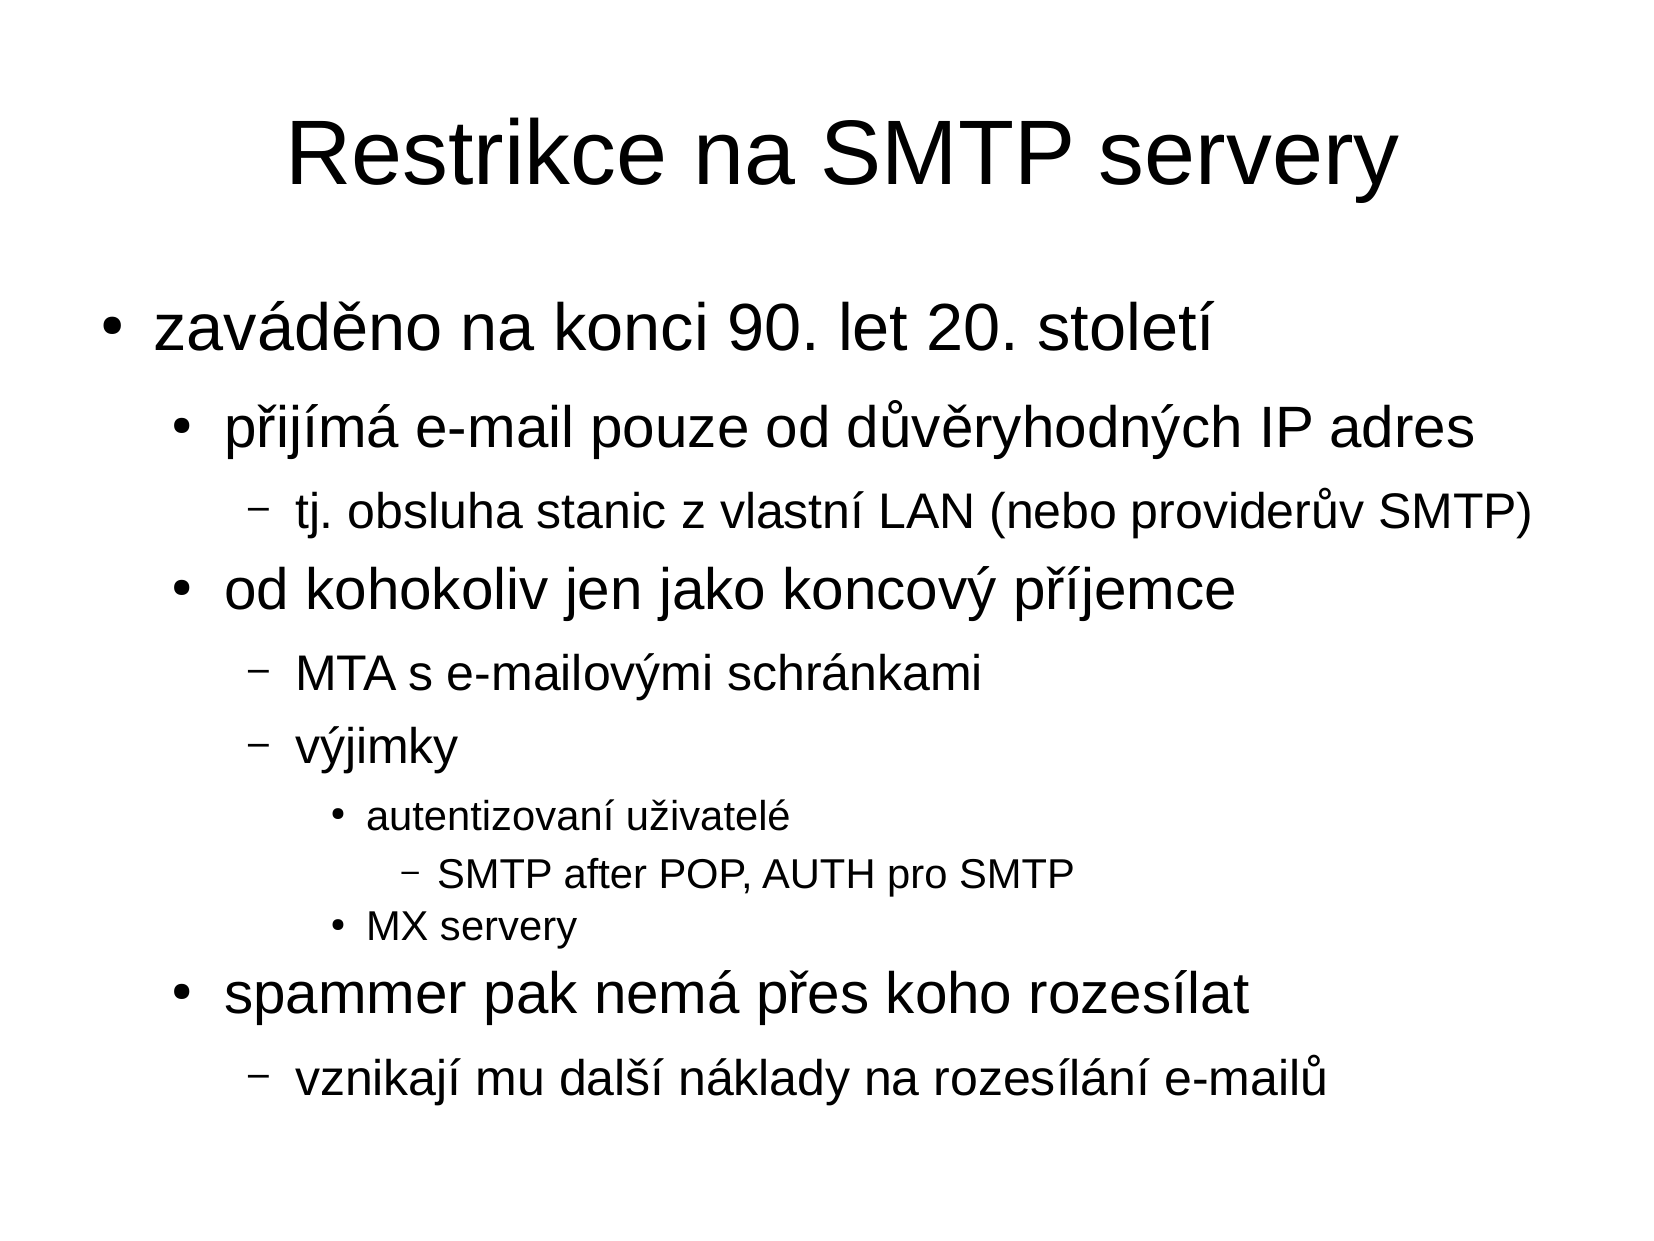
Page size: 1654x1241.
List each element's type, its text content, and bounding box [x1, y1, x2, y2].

title Restrikce na SMTP servery [82, 49, 1571, 257]
list zaváděno na konci 90. let 20. století přijímá e-mail pouze od důvěryhodných IP adres tj. obsluha stanic z vlastní LAN (nebo providerův SMTP) od kohokoliv jen jako koncový příjemce MTA s e-mailovými schránkami výjimky autentizovaní uživatelé SMTP after POP, AUTH pro SMTP MX servery spammer pak nemá přes koho rozesílat vznikají mu další náklady na rozesílání e-mailů [82, 290, 1571, 1109]
